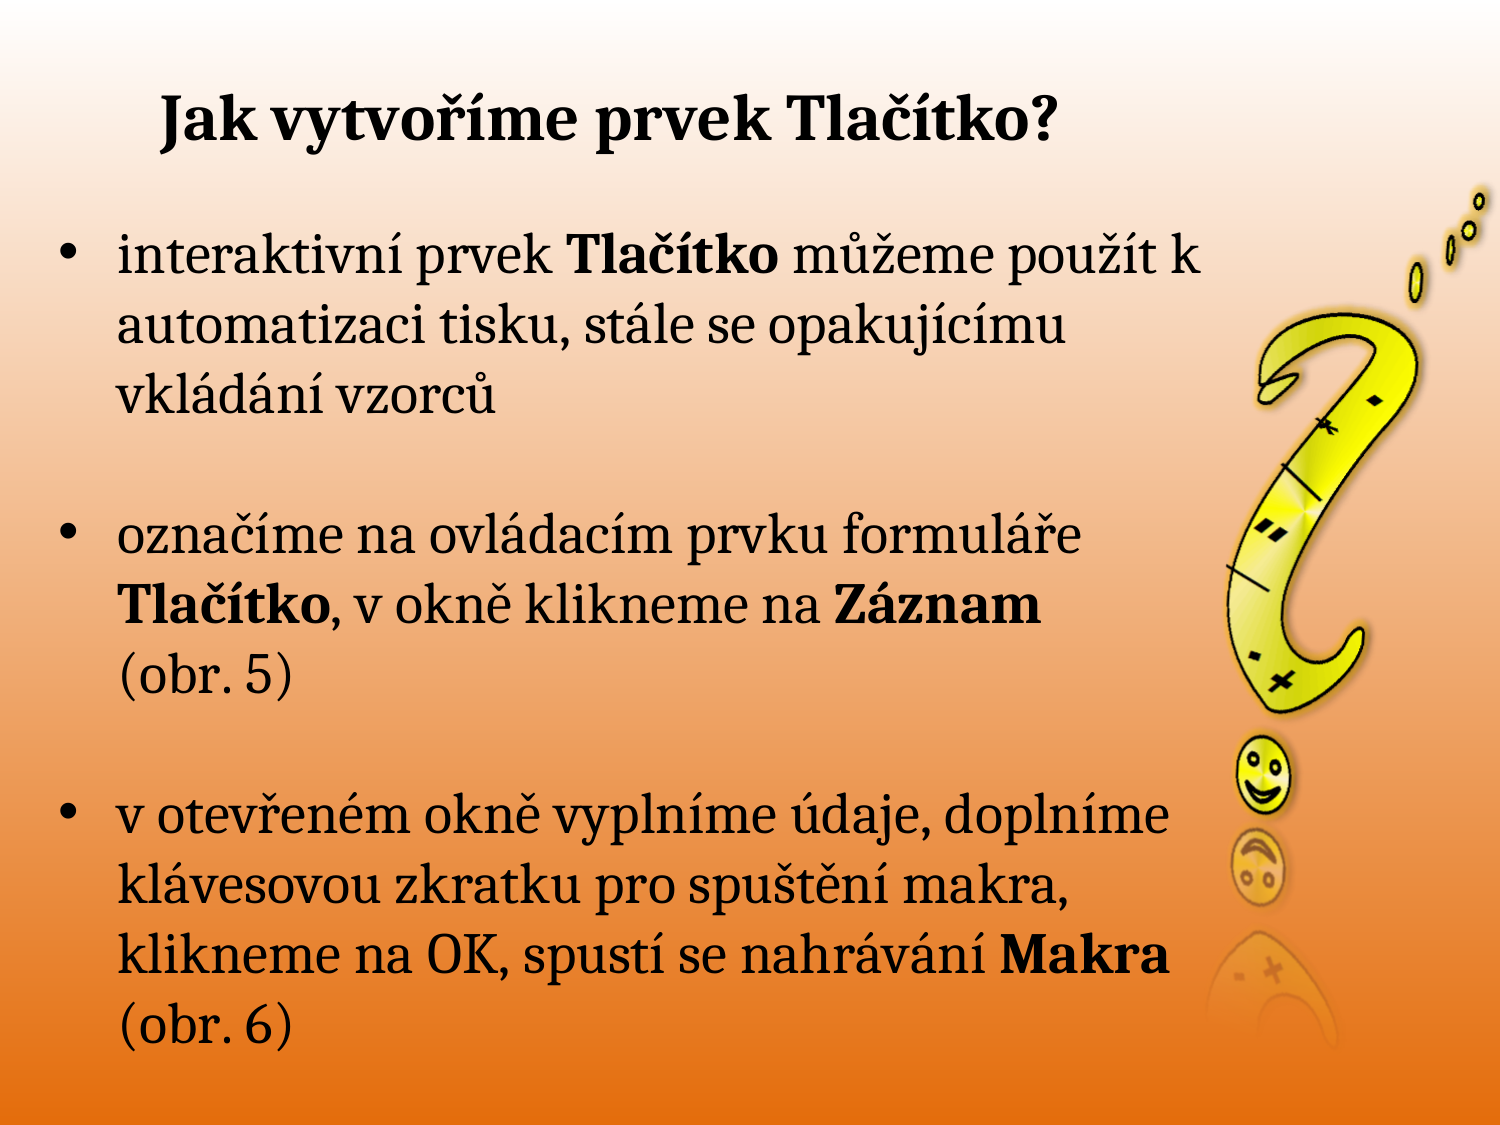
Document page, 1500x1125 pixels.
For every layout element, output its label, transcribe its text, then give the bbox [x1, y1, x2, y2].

text_box Jak vytvoříme prvek Tlačítko? [0, 66, 1223, 162]
picture [1171, 160, 1500, 1125]
text_box interaktivní prvek Tlačítko můžeme použít k automatizaci tisku, stále se opakujícímu vkládání vzorců označíme na ovládacím prvku formuláře Tlačítko, v okně klikneme na Záznam (obr. 5) v otevřeném okně vyplníme údaje, doplníme klávesovou zkratku pro spuštění makra, klikneme na OK, spustí se nahrávání Makra (obr. 6) [0, 207, 1223, 1125]
